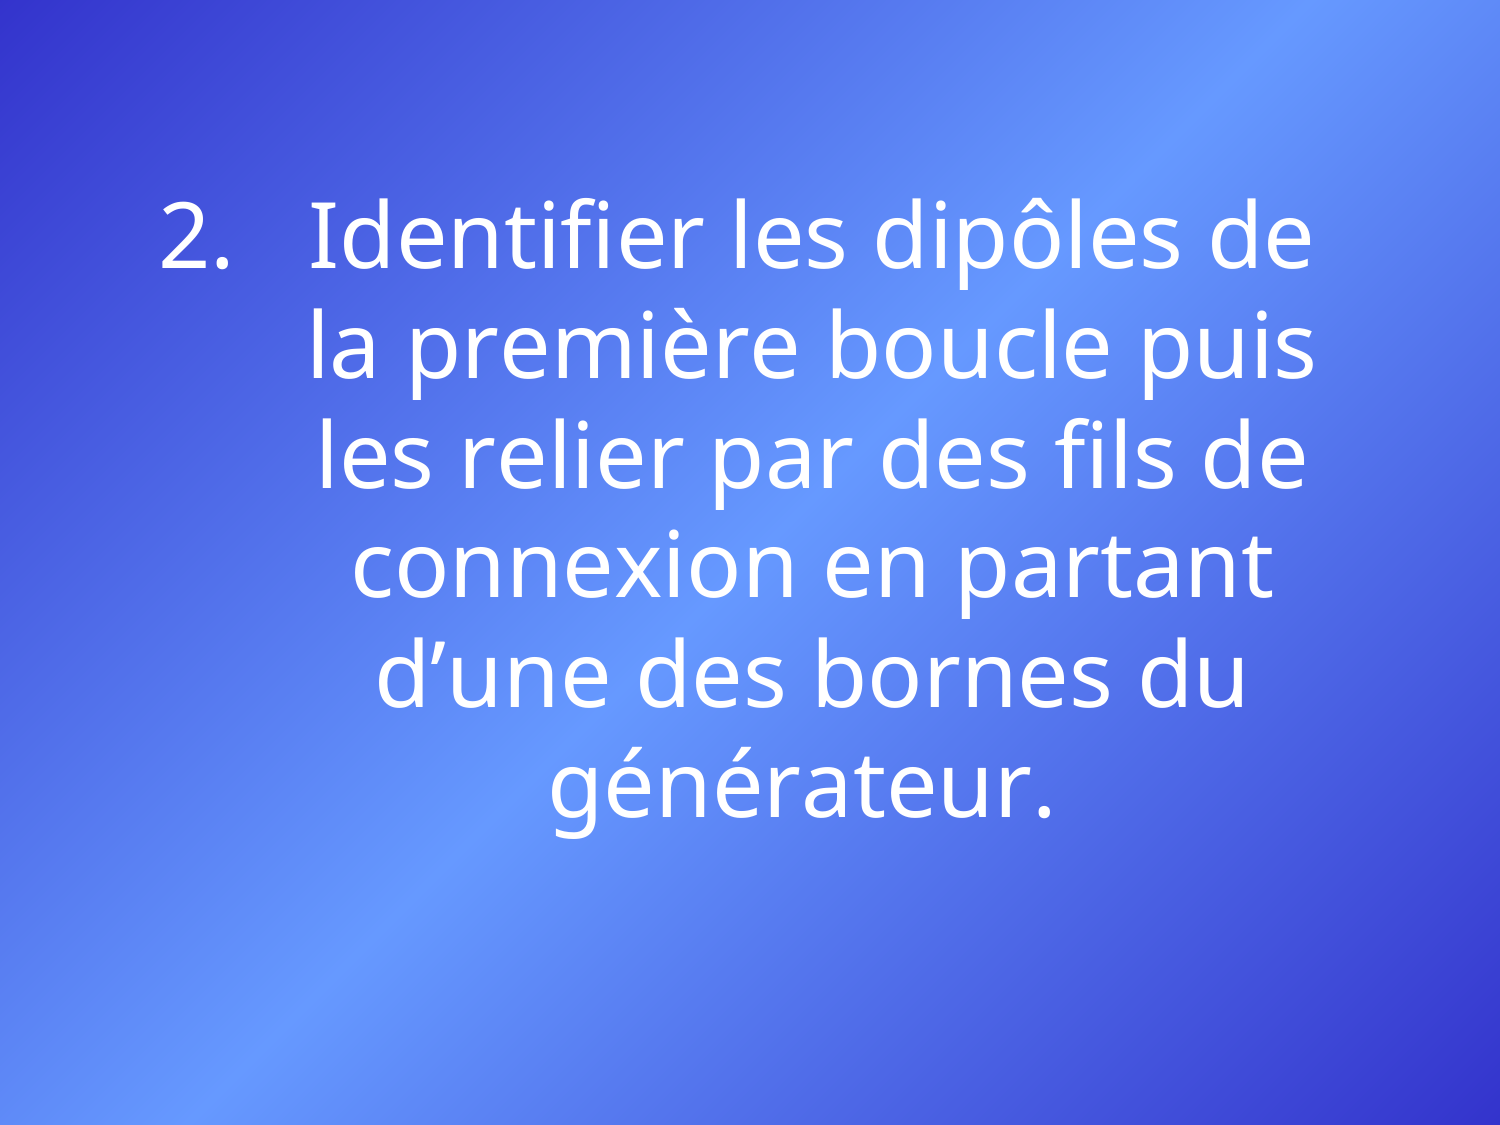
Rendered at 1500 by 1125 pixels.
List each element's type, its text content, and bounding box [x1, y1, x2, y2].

title Identifier les dipôles de la première boucle puis les relier par des fils de connexion en partant d’une des bornes du générateur. [100, 160, 1376, 852]
